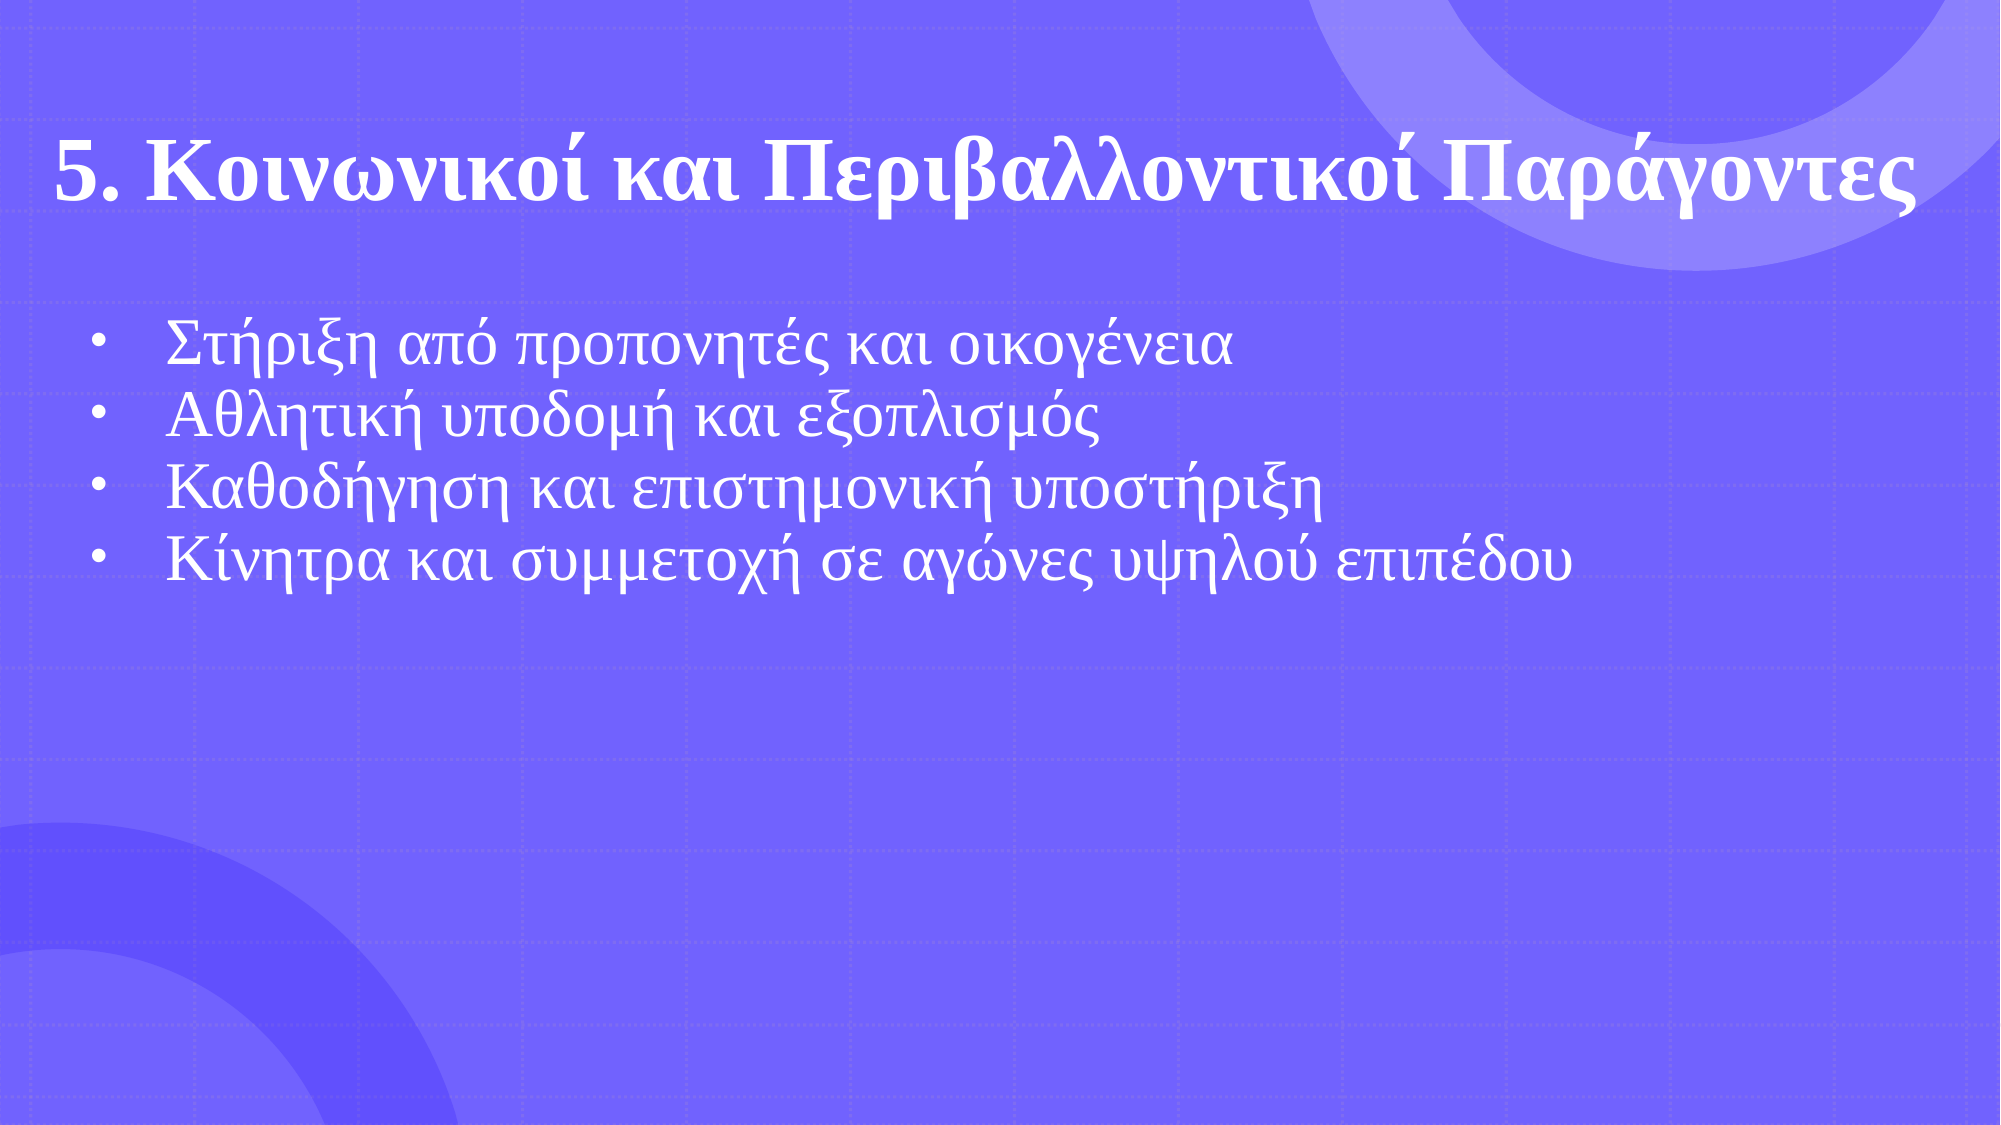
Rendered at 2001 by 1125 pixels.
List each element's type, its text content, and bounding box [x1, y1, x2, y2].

title 5. Κοινωνικοί και Περιβαλλοντικοί Παράγοντες [39, 59, 1961, 281]
list Στήριξη από προπονητές και οικογένεια Αθλητική υποδομή και εξοπλισμός Καθοδήγηση και επιστημονική υποστήριξη Κίνητρα και συμμετοχή σε αγώνες υψηλού επιπέδου [75, 299, 1835, 1014]
